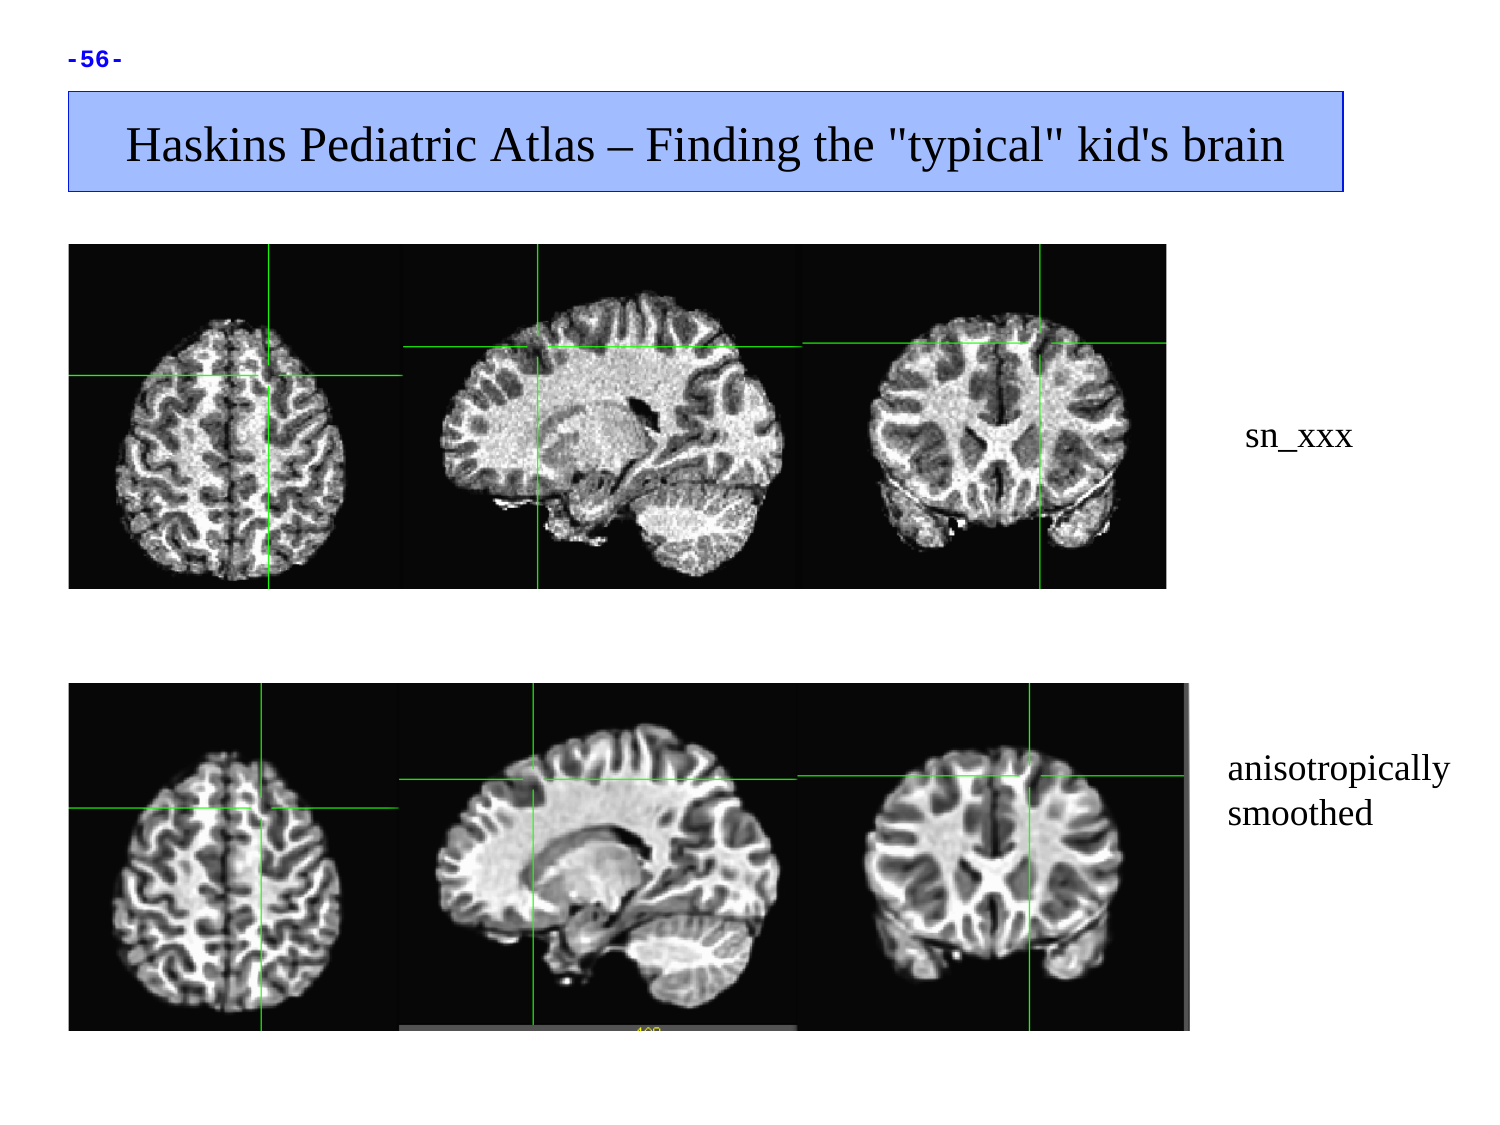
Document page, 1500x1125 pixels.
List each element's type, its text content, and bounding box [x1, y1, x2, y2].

text_box Haskins Pediatric Atlas – Finding the "typical" kid's brain [68, 91, 1344, 192]
picture [68, 683, 1190, 1031]
text_box sn_xxx [1230, 402, 1437, 463]
picture [68, 244, 1167, 589]
text_box anisotropically smoothed [1212, 735, 1483, 841]
